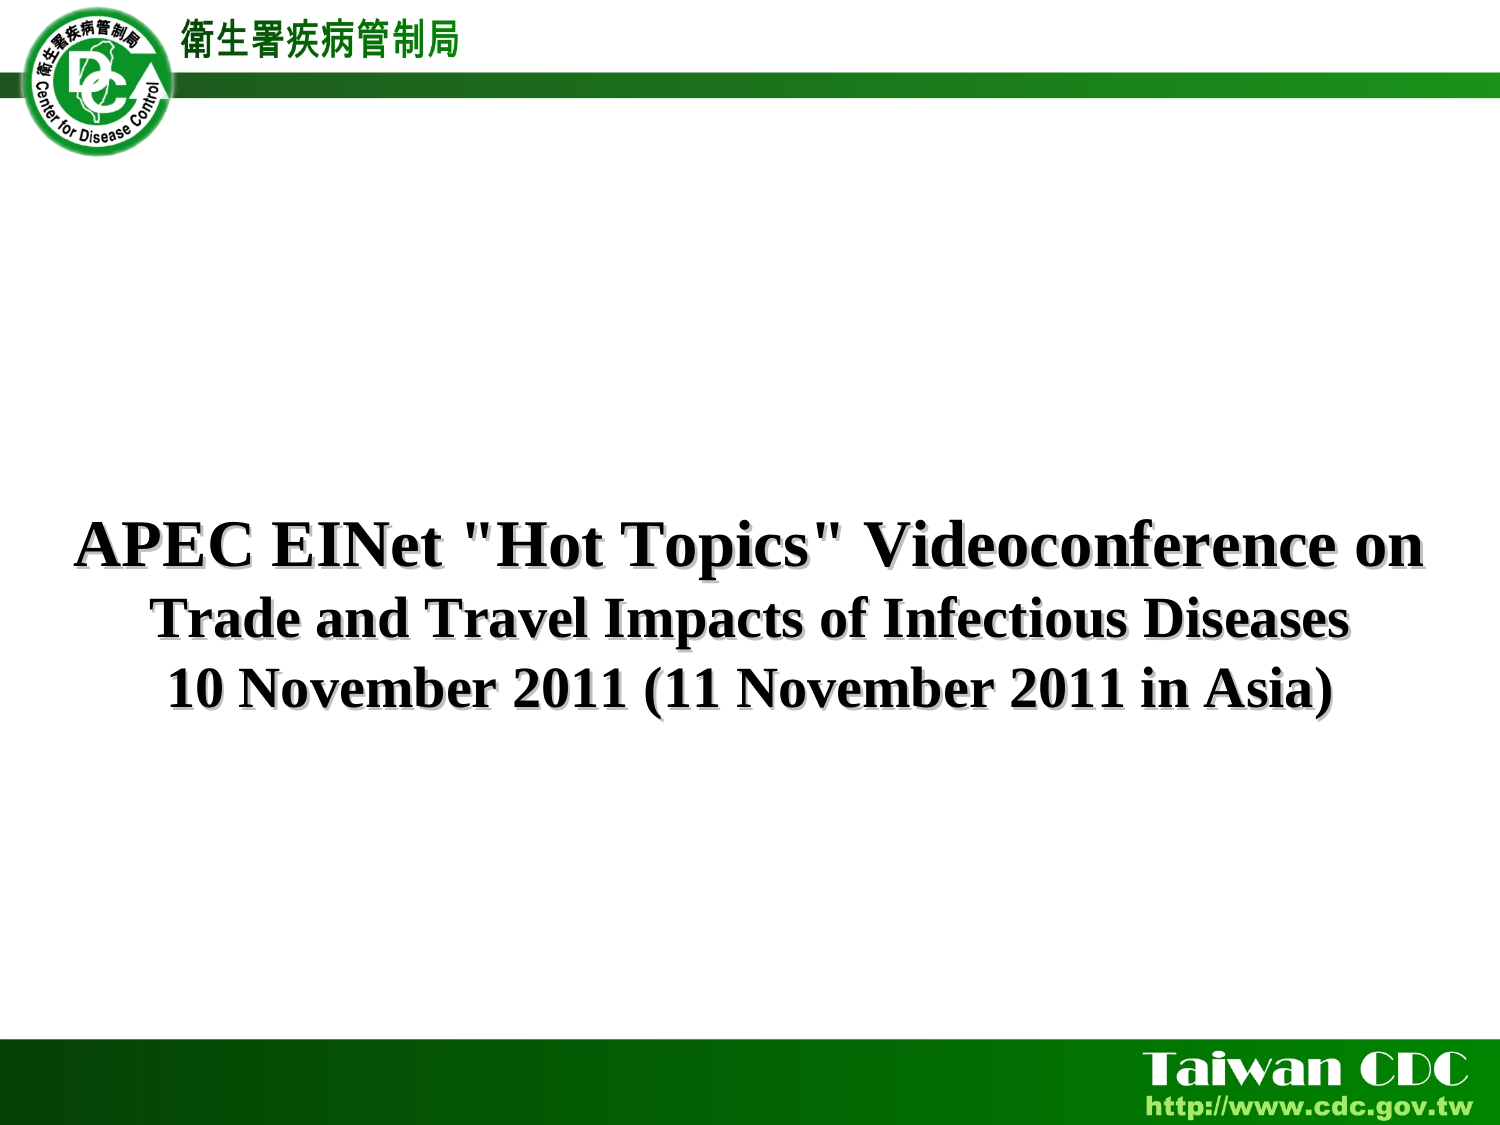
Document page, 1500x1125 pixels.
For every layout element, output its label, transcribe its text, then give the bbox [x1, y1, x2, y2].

title APEC EINet "Hot Topics" Videoconference on Trade and Travel Impacts of Infectious Diseases 10 November 2011 (11 November 2011 in Asia) [0, 314, 1500, 905]
